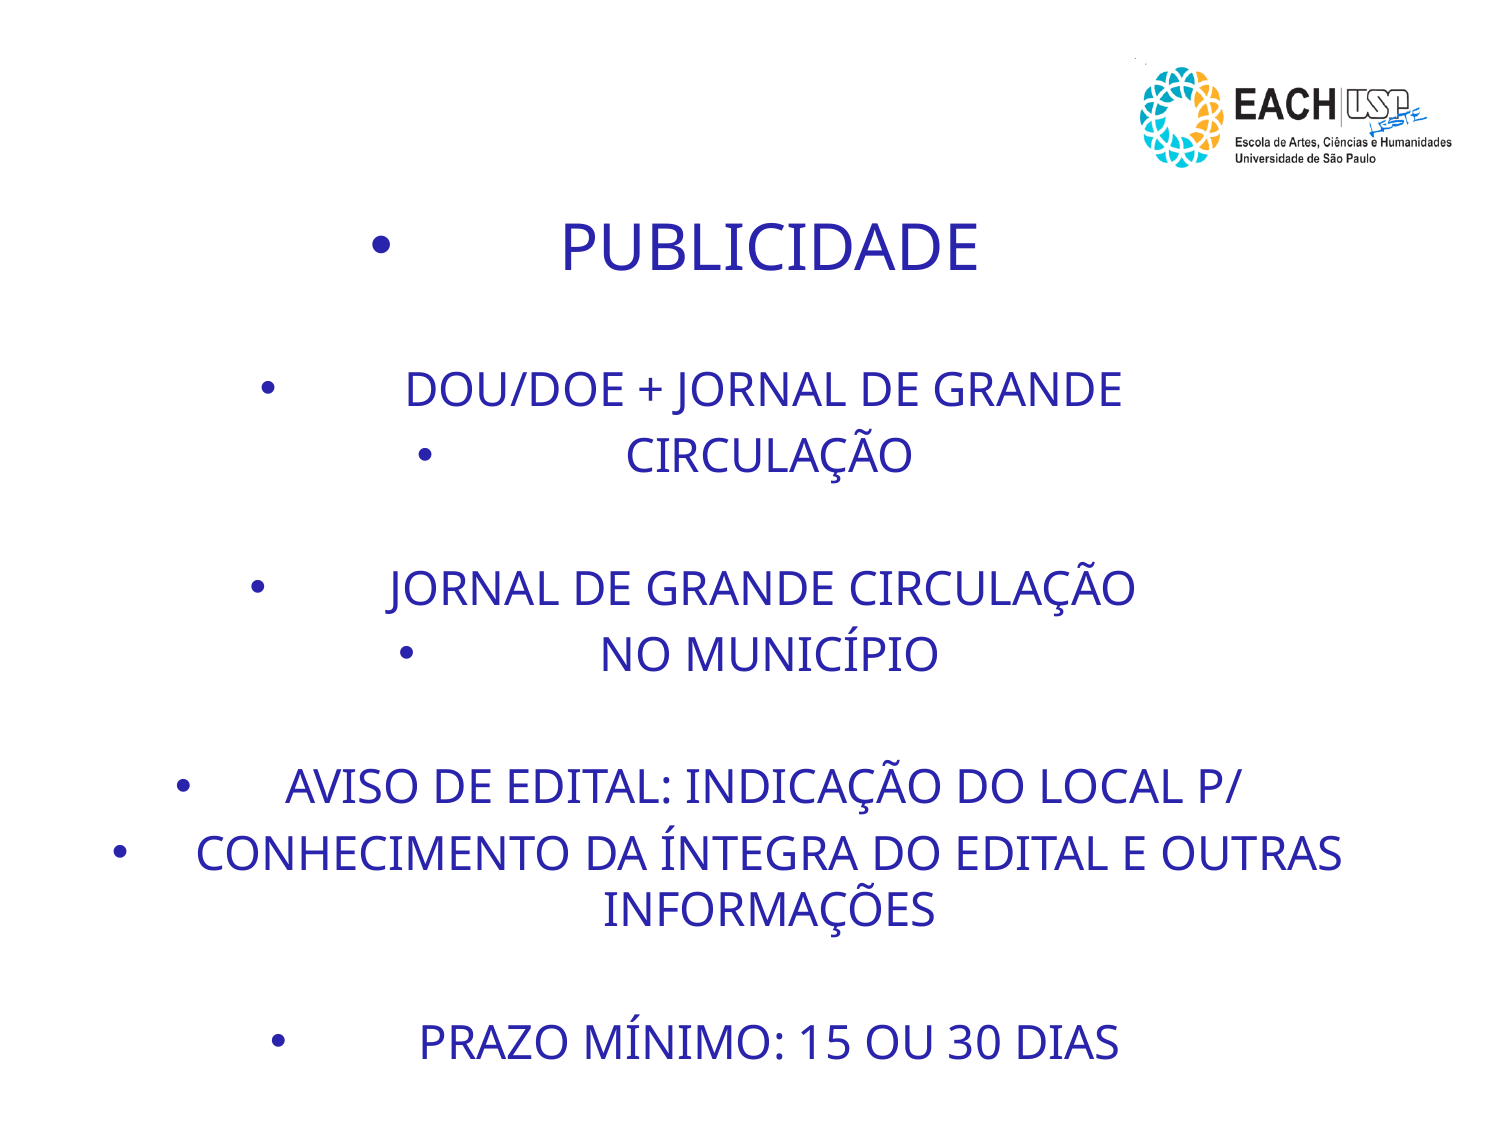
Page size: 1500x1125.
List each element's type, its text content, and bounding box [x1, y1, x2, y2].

list PUBLICIDADE DOU/DOE + JORNAL DE GRANDE CIRCULAÇÃO JORNAL DE GRANDE CIRCULAÇÃO NO MUNICÍPIO AVISO DE EDITAL: INDICAÇÃO DO LOCAL P/ CONHECIMENTO DA ÍNTEGRA DO EDITAL E OUTRAS INFORMAÇÕES PRAZO MÍNIMO: 15 OU 30 DIAS [29, 197, 1471, 1083]
picture [1134, 54, 1480, 196]
